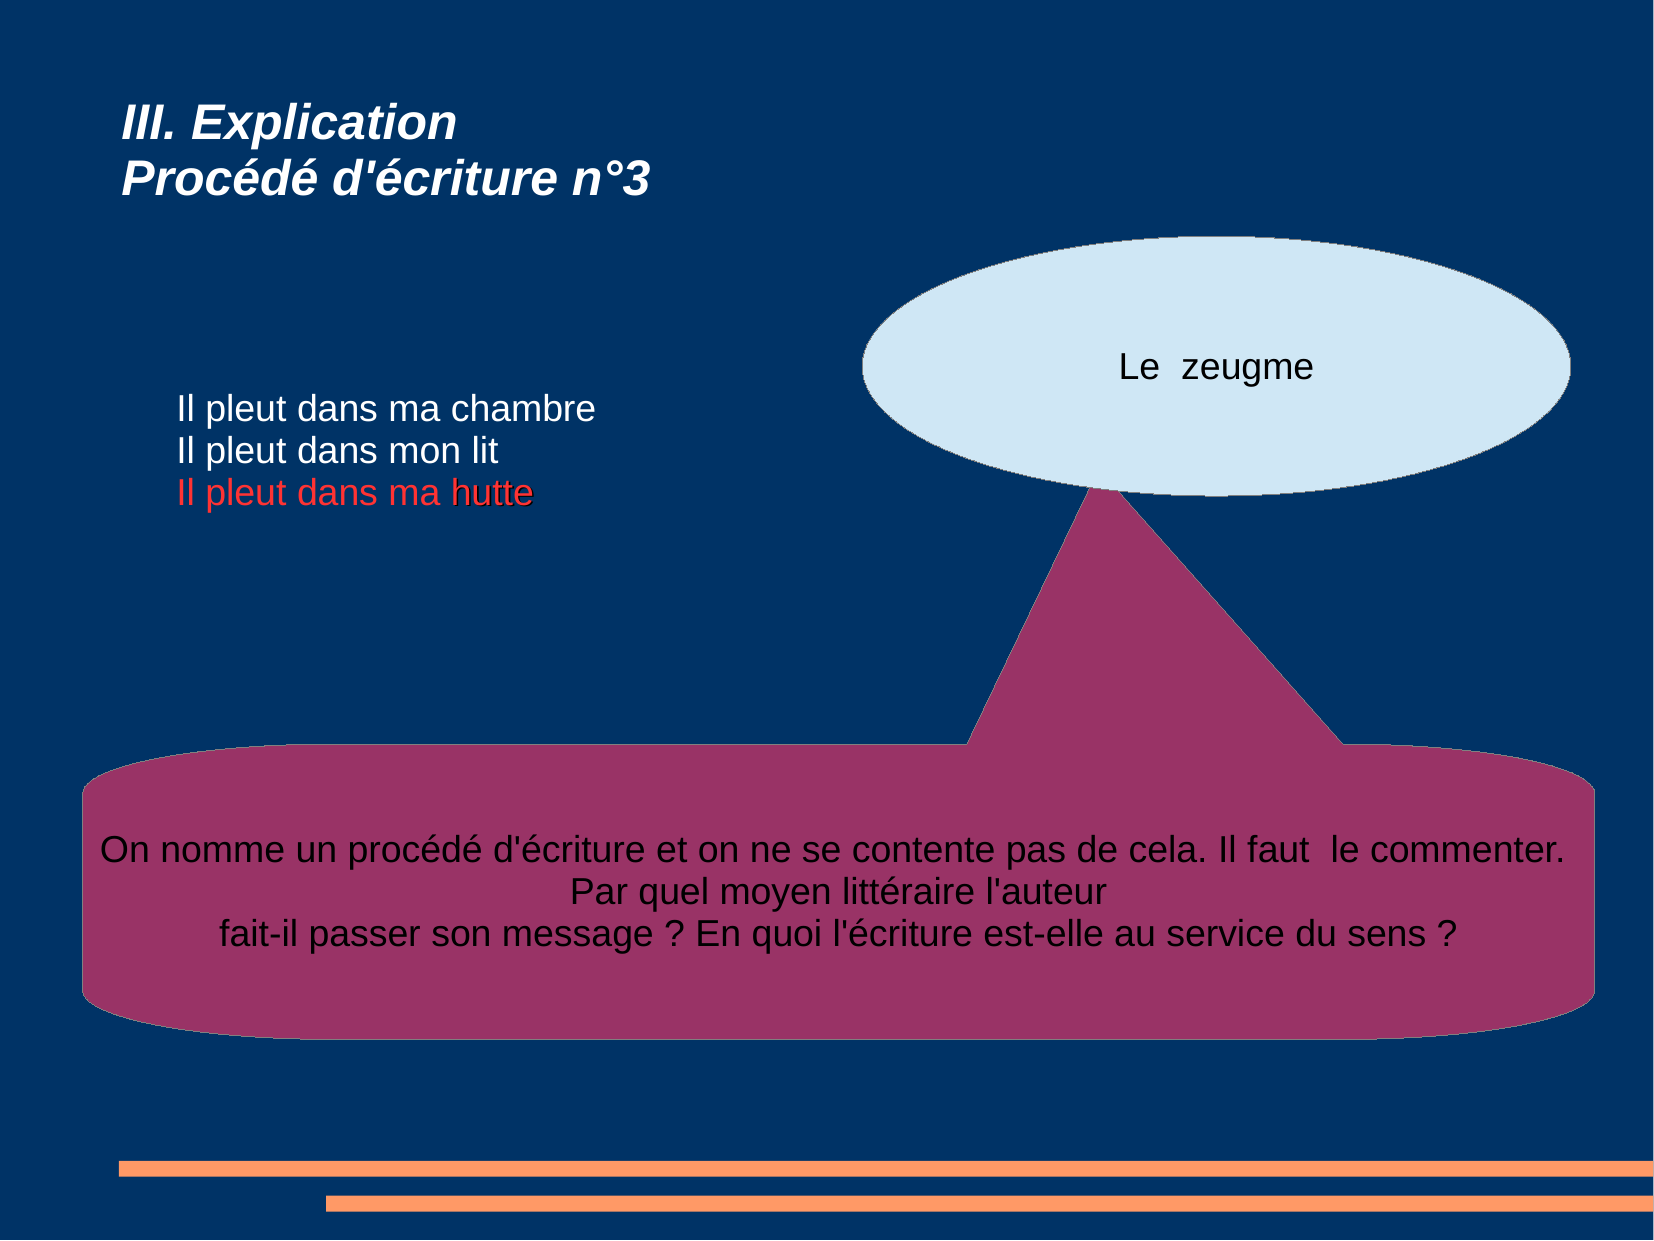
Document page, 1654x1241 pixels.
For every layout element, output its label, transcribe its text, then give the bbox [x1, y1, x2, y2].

text_box Il pleut dans ma chambre Il pleut dans mon lit Il pleut dans ma hutte [161, 379, 1087, 697]
title III. Explication Procédé d'écriture n°3 [121, 46, 1534, 254]
text_box On nomme un procédé d'écriture et on ne se contente pas de cela. Il faut le commenter. Par quel moyen littéraire l'auteur fait-il passer son message ? En quoi l'écriture est-elle au service du sens ? [82, 488, 1595, 1040]
text_box Le zeugme [862, 236, 1571, 497]
